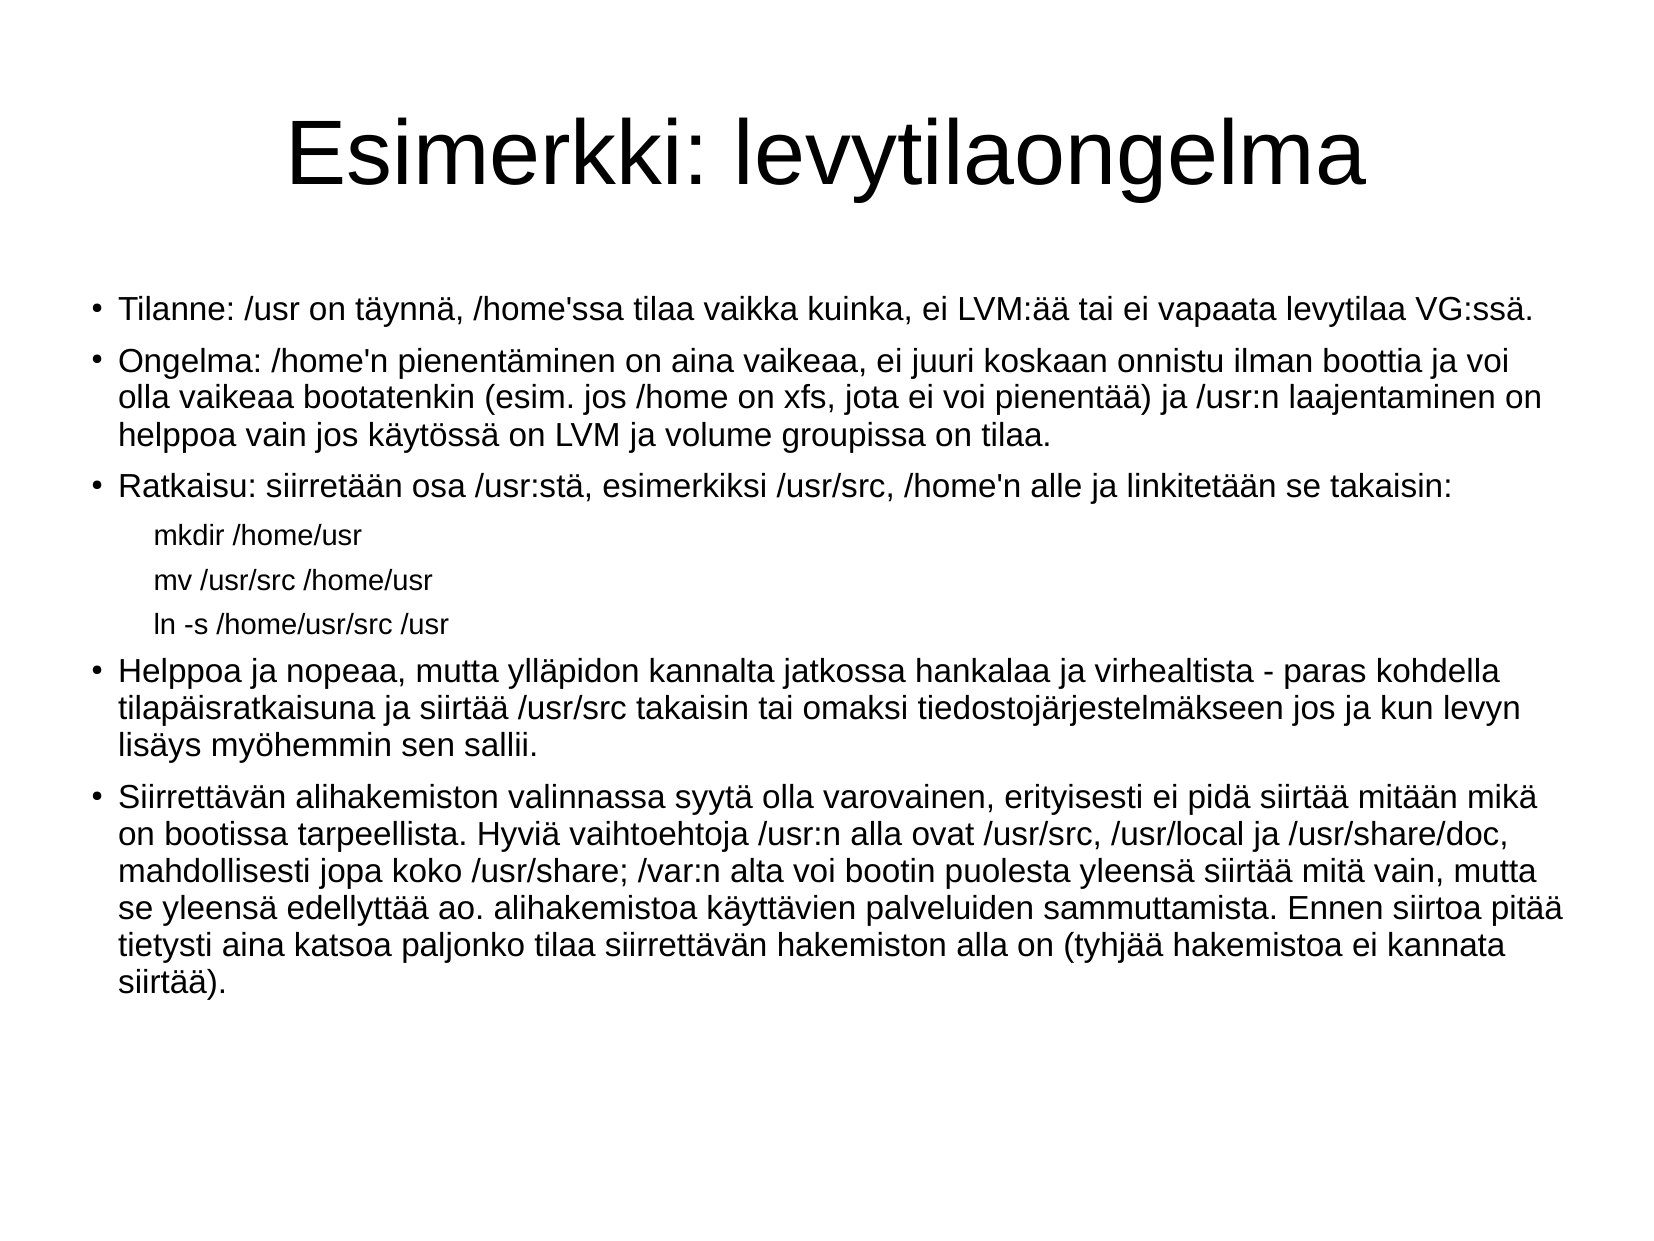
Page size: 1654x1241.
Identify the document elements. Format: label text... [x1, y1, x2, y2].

title Esimerkki: levytilaongelma [82, 49, 1571, 257]
list Tilanne: /usr on täynnä, /home'ssa tilaa vaikka kuinka, ei LVM:ää tai ei vapaata levytilaa VG:ssä. Ongelma: /home'n pienentäminen on aina vaikeaa, ei juuri koskaan onnistu ilman boottia ja voi olla vaikeaa bootatenkin (esim. jos /home on xfs, jota ei voi pienentää) ja /usr:n laajentaminen on helppoa vain jos käytössä on LVM ja volume groupissa on tilaa. Ratkaisu: siirretään osa /usr:stä, esimerkiksi /usr/src, /home'n alle ja linkitetään se takaisin: mkdir /home/usr mv /usr/src /home/usr ln -s /home/usr/src /usr Helppoa ja nopeaa, mutta ylläpidon kannalta jatkossa hankalaa ja virhealtista - paras kohdella tilapäisratkaisuna ja siirtää /usr/src takaisin tai omaksi tiedostojärjestelmäkseen jos ja kun levyn lisäys myöhemmin sen sallii. Siirrettävän alihakemiston valinnassa syytä olla varovainen, erityisesti ei pidä siirtää mitään mikä on bootissa tarpeellista. Hyviä vaihtoehtoja /usr:n alla ovat /usr/src, /usr/local ja /usr/share/doc, mahdollisesti jopa koko /usr/share; /var:n alta voi bootin puolesta yleensä siirtää mitä vain, mutta se yleensä edellyttää ao. alihakemistoa käyttävien palveluiden sammuttamista. Ennen siirtoa pitää tietysti aina katsoa paljonko tilaa siirrettävän hakemiston alla on (tyhjää hakemistoa ei kannata siirtää). [82, 290, 1571, 1010]
